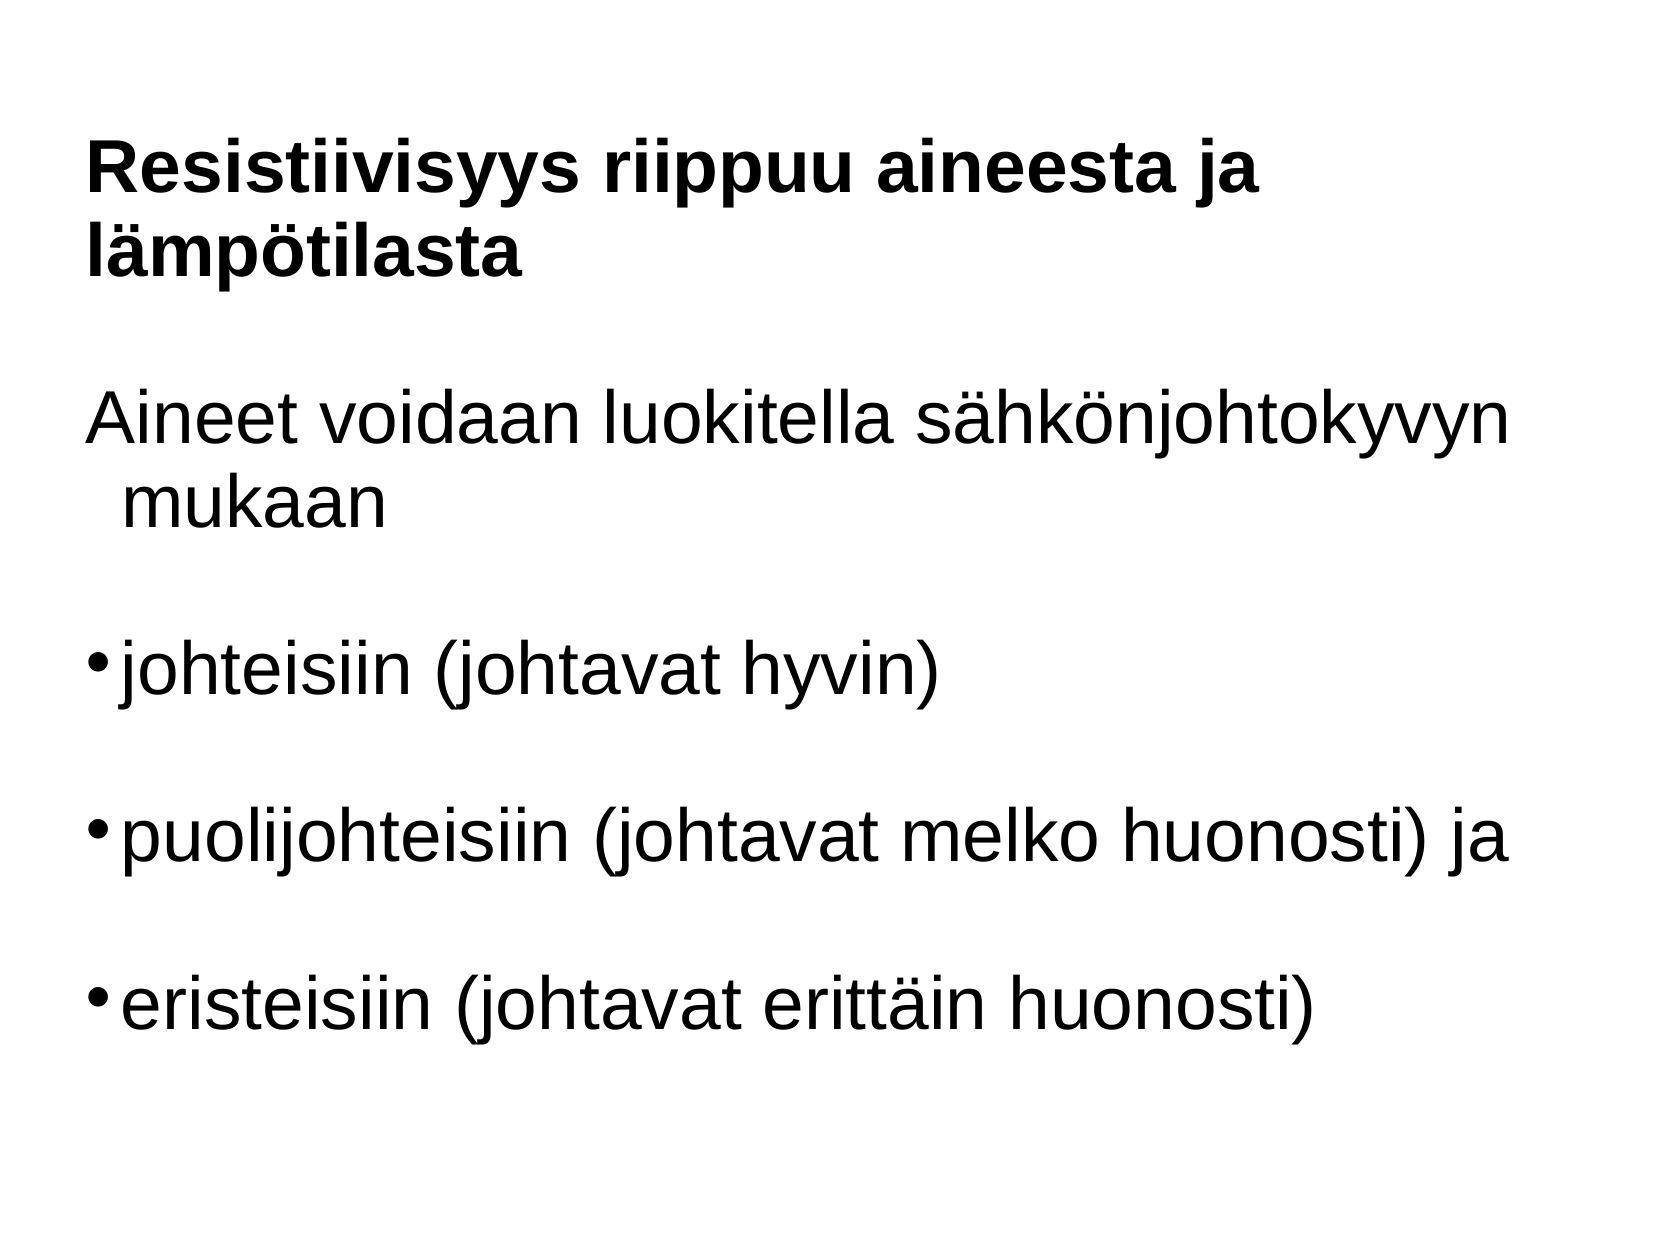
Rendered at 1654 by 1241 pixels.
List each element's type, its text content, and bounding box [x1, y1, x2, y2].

text_box Resistiivisyys riippuu aineesta ja lämpötilasta Aineet voidaan luokitella sähkönjohtokyvyn mukaan johteisiin (johtavat hyvin) puolijohteisiin (johtavat melko huonosti) ja eristeisiin (johtavat erittäin huonosti) [70, 118, 1536, 1054]
